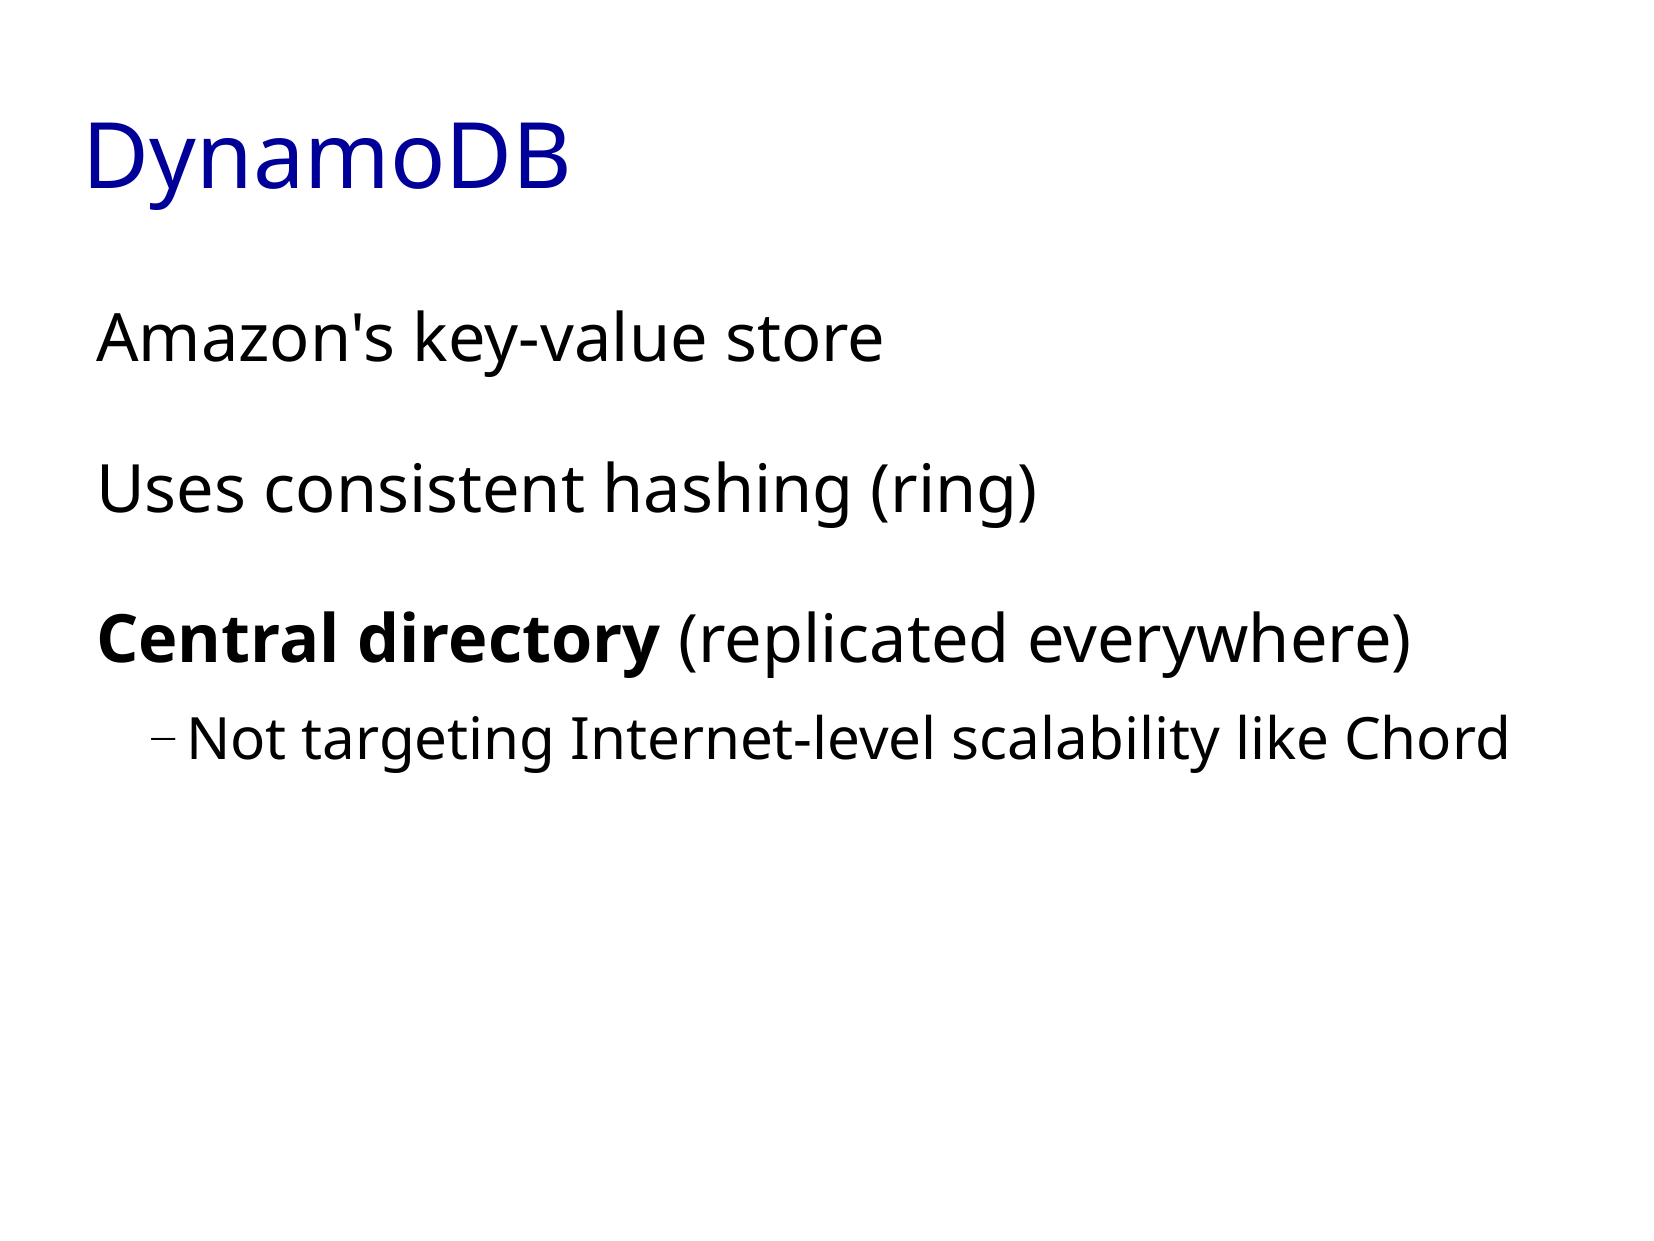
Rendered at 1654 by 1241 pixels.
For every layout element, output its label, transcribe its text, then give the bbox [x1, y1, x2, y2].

list Amazon's key-value store Uses consistent hashing (ring) Central directory (replicated everywhere) Not targeting Internet-level scalability like Chord [60, 290, 1571, 1096]
title DynamoDB [82, 49, 1571, 257]
